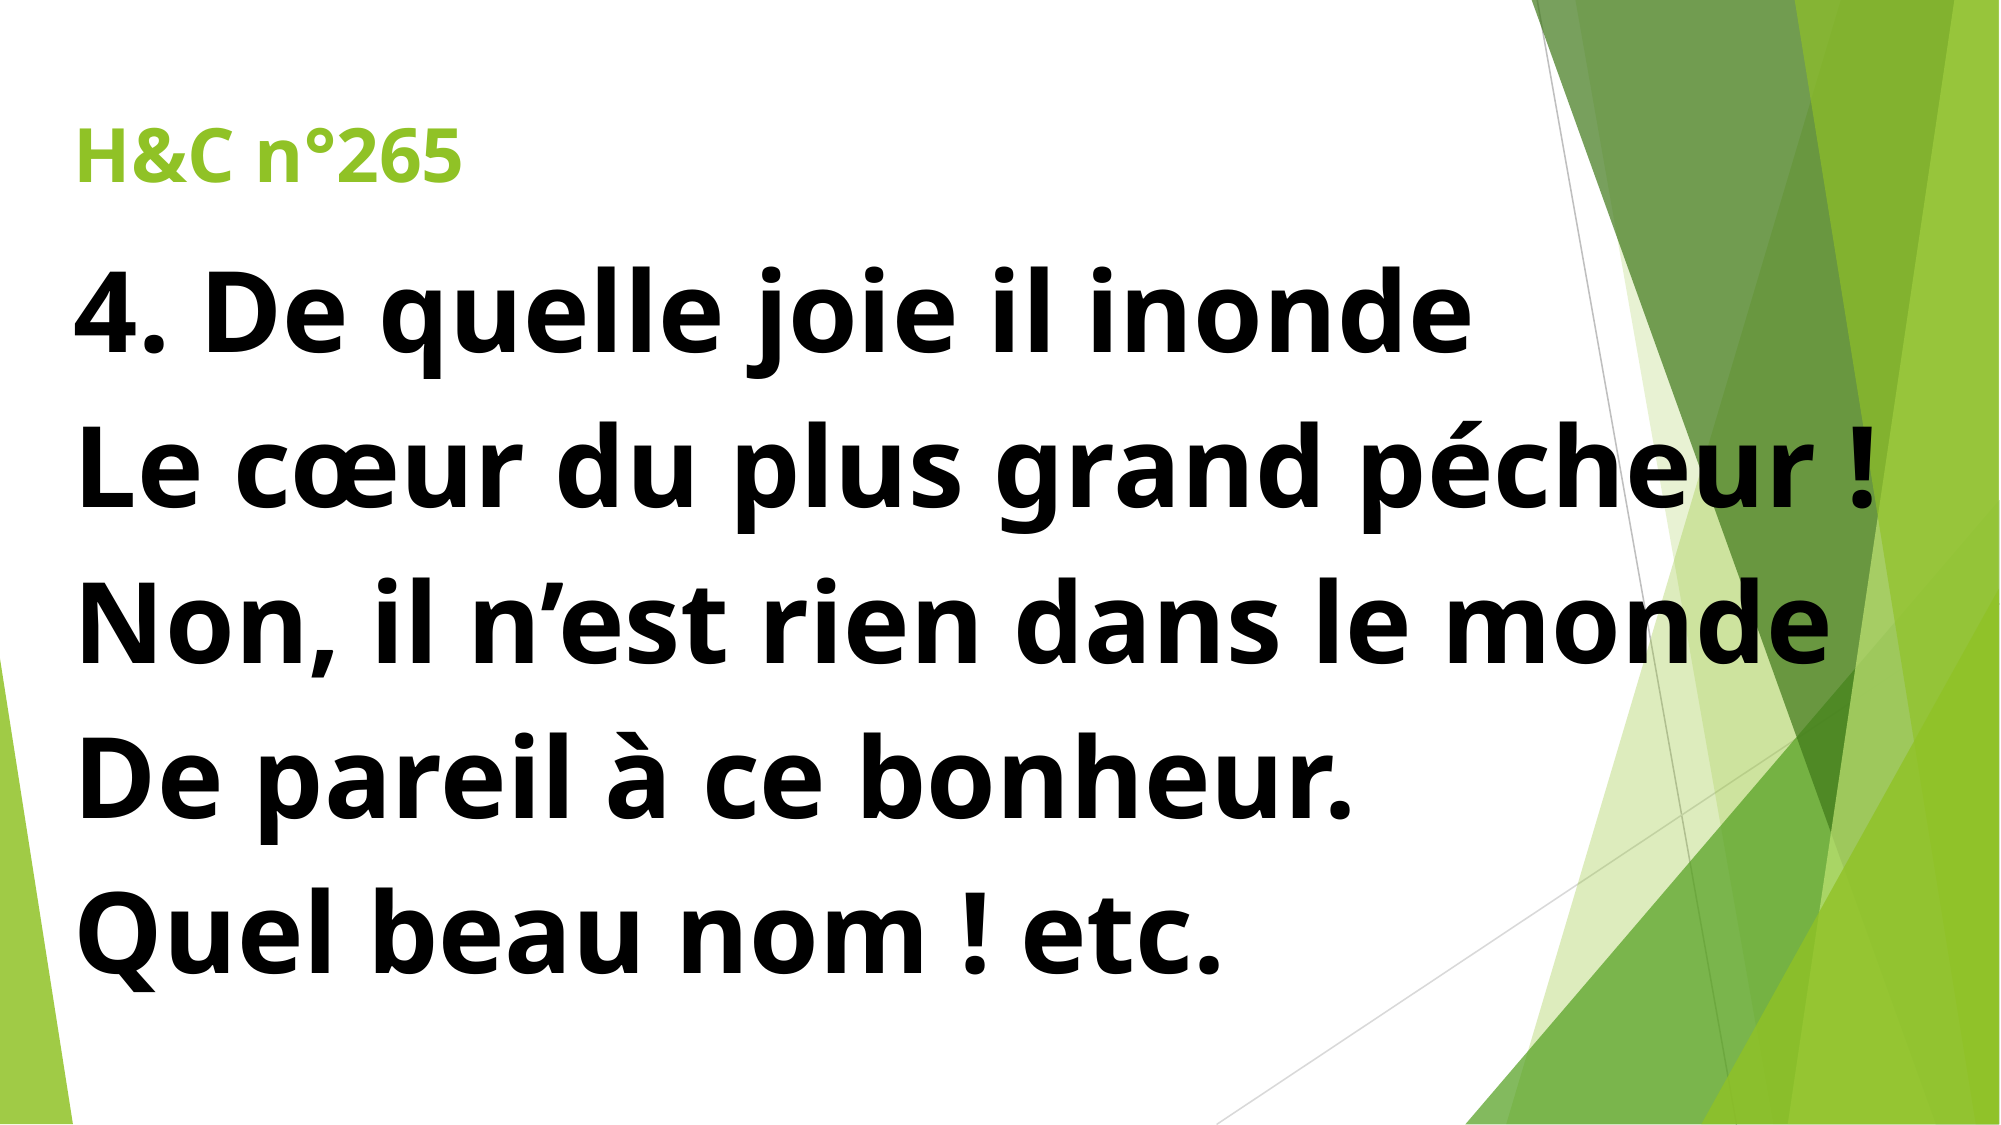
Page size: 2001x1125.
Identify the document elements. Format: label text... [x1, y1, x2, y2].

text_box H&C n°265 [59, 99, 1522, 212]
text_box 4. De quelle joie il inonde Le cœur du plus grand pécheur ! Non, il n’est rien dans le monde De pareil à ce bonheur. Quel beau nom ! etc. [59, 212, 1961, 1074]
